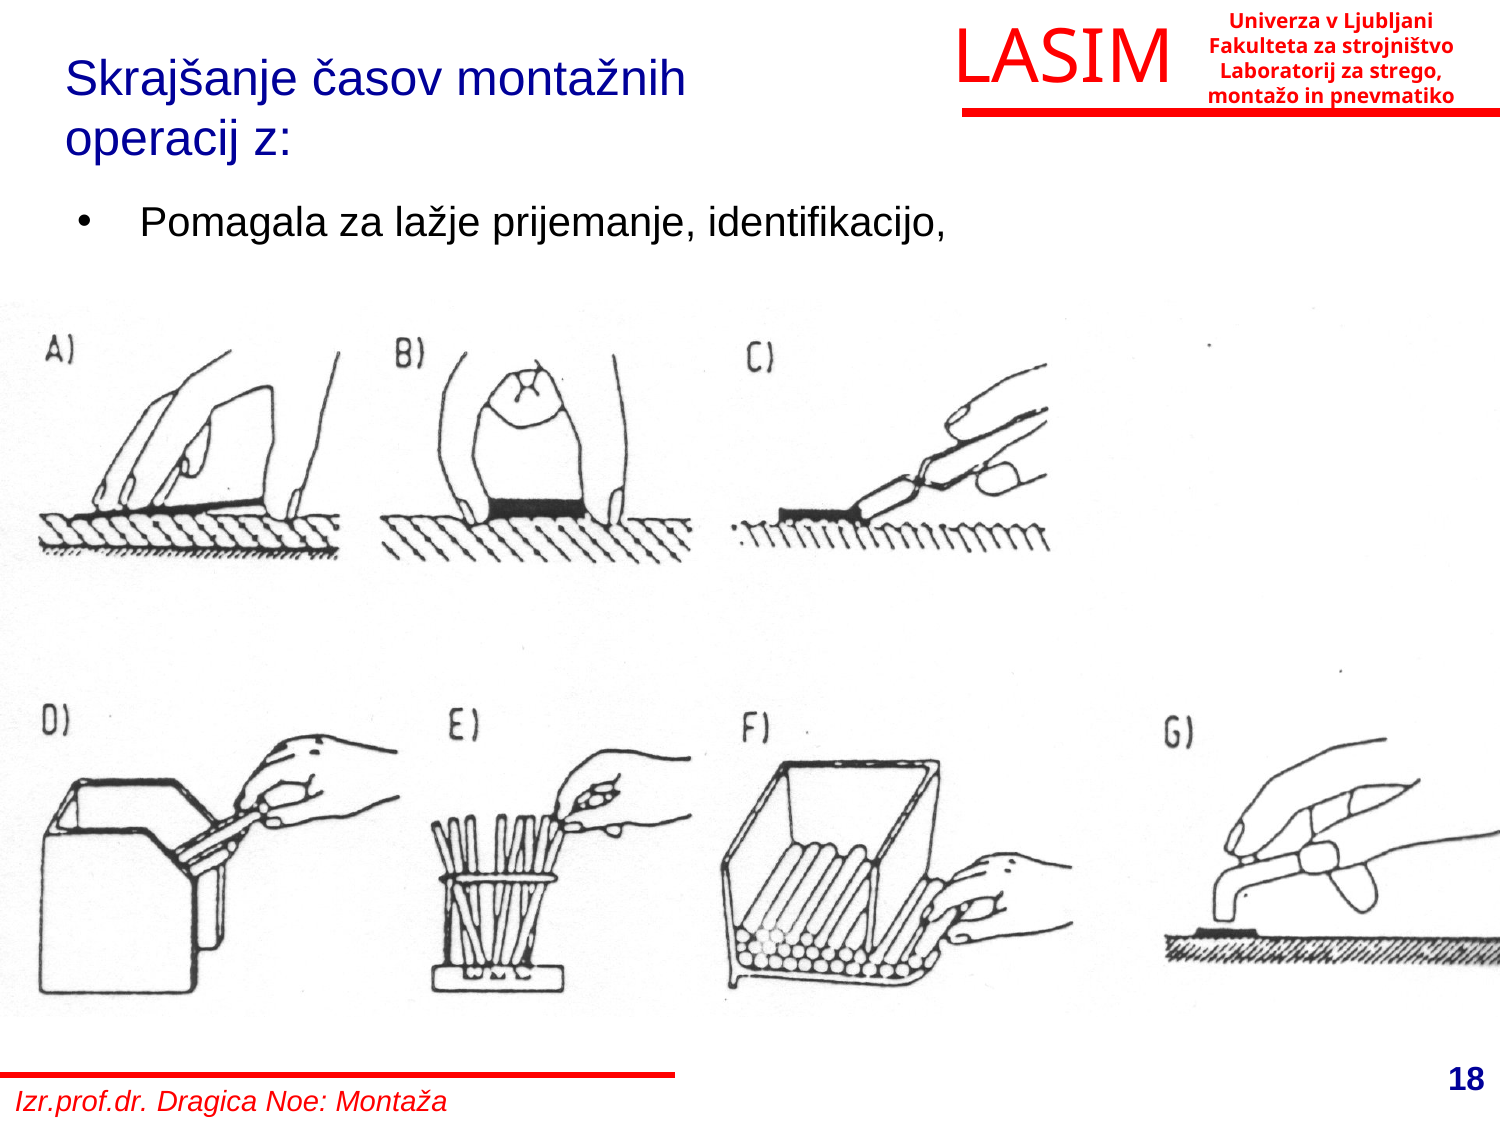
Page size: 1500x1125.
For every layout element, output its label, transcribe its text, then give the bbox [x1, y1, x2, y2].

picture [0, 299, 1500, 1017]
text_box Pomagala za lažje prijemanje, identifikacijo, [62, 187, 1075, 253]
text_box Skrajšanje časov montažnih operacij z: [49, 37, 751, 173]
